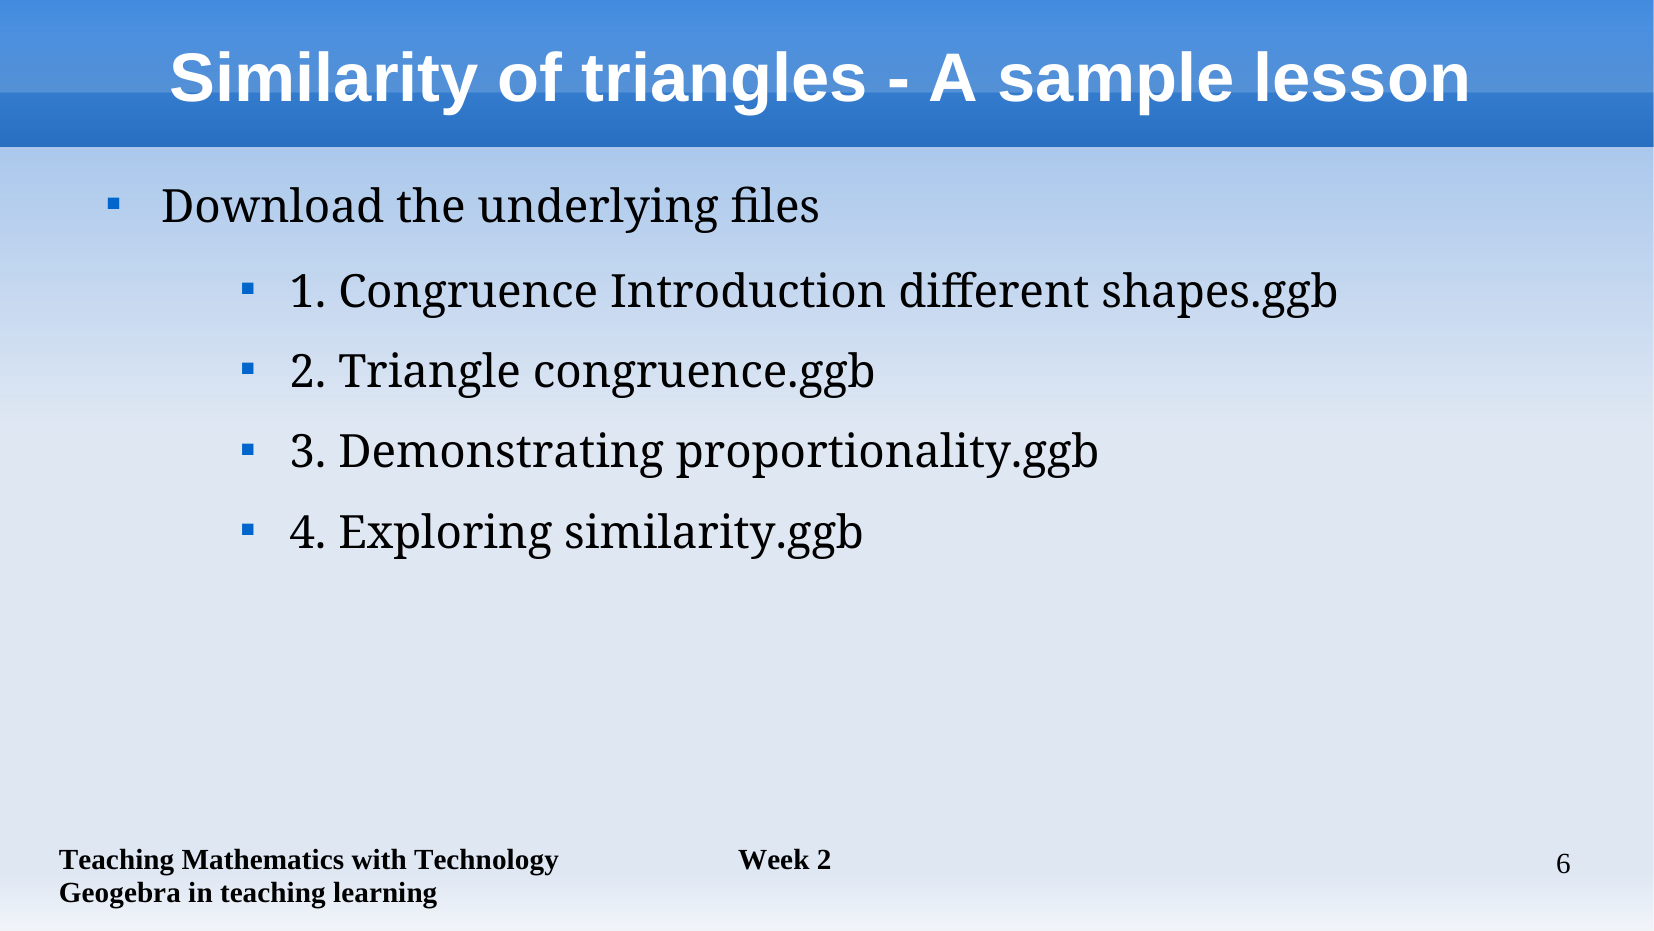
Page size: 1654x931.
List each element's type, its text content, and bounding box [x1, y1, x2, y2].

list Download the underlying files 1. Congruence Introduction different shapes.ggb 2. Triangle congruence.ggb 3. Demonstrating proportionality.ggb 4. Exploring similarity.ggb [76, 173, 1565, 788]
picture [0, 0, 1654, 931]
title Similarity of triangles - A sample lesson [76, 0, 1565, 156]
